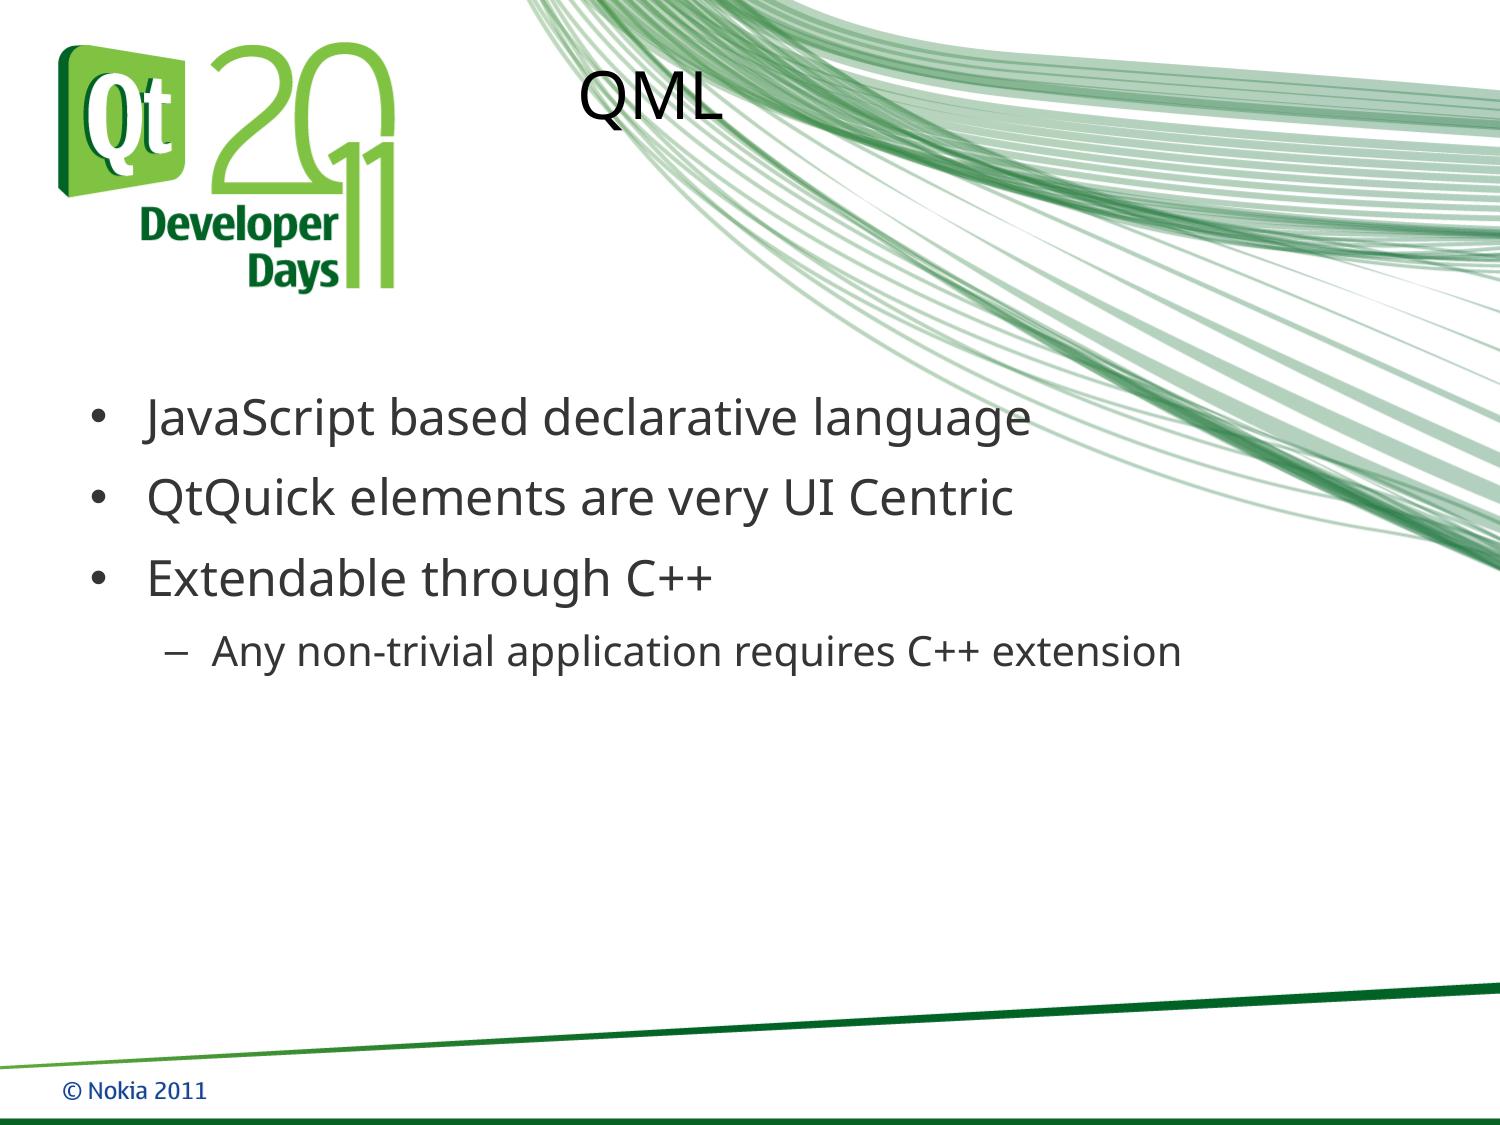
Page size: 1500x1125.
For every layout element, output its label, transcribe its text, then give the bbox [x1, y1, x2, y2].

title QML [262, 0, 1300, 188]
picture [0, 0, 1500, 1125]
list JavaScript based declarative language QtQuick elements are very UI Centric Extendable through C++ Any non-trivial application requires C++ extension [75, 212, 1426, 955]
